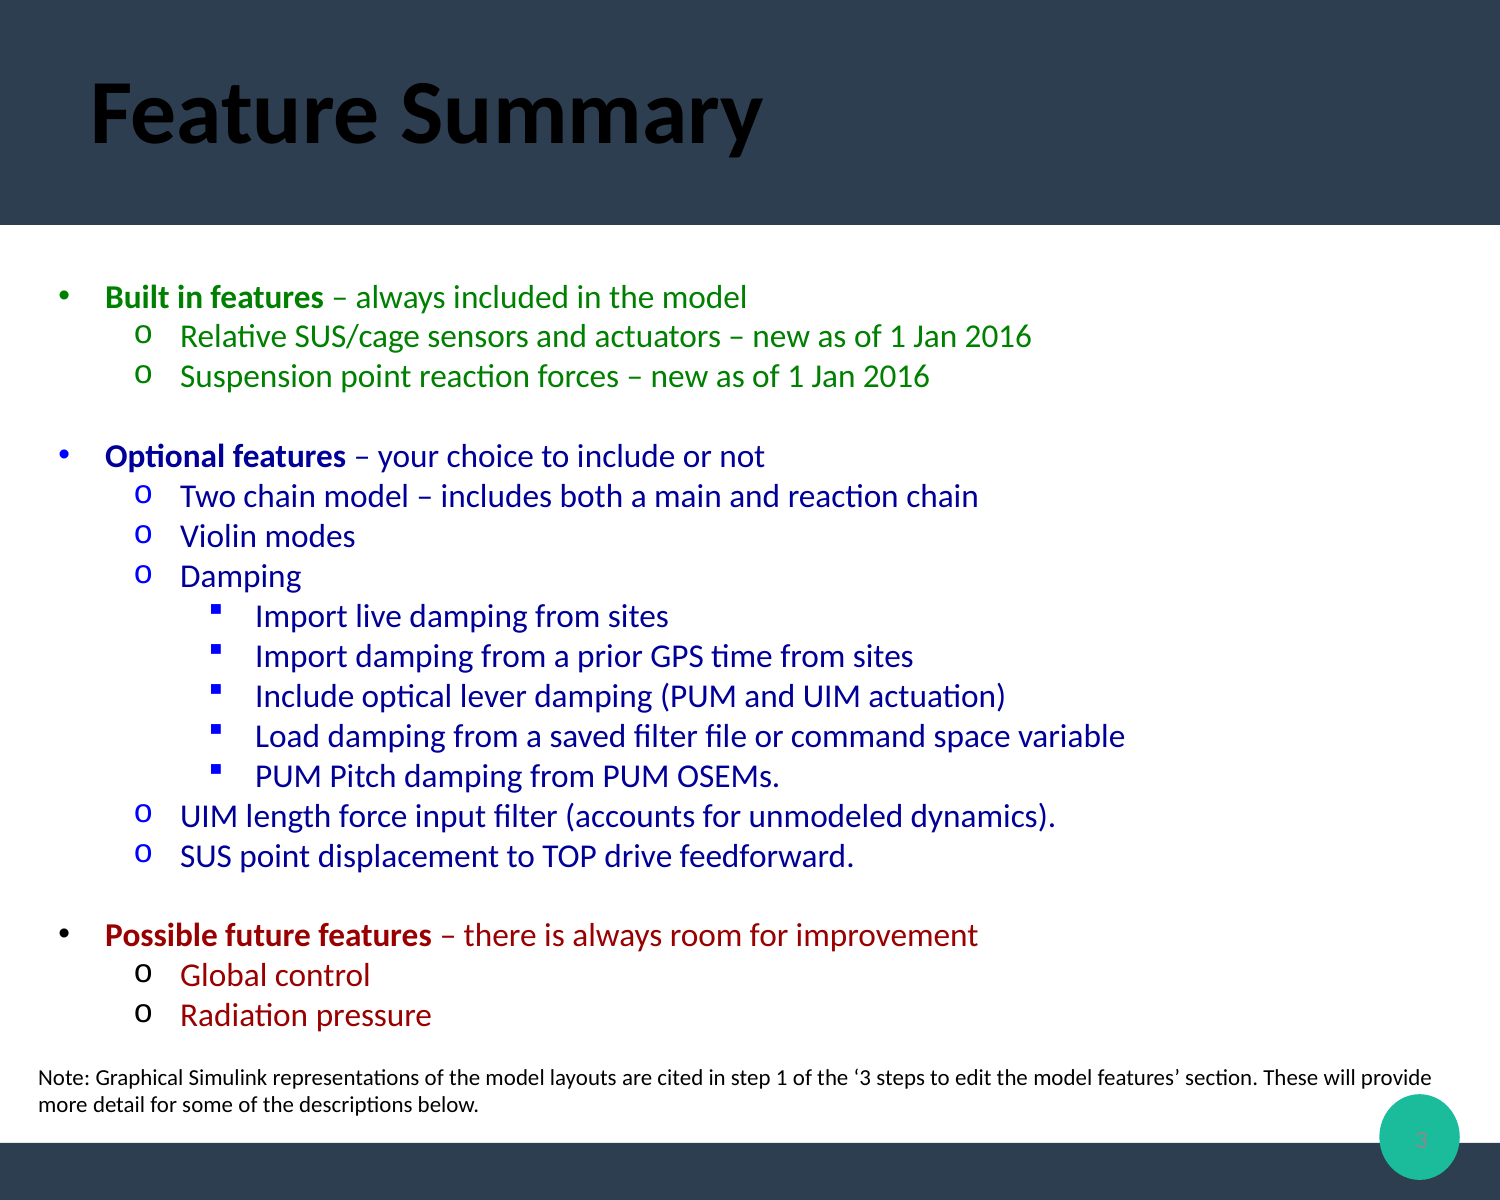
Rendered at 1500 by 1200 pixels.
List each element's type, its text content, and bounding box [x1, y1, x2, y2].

title Feature Summary [75, 7, 1425, 208]
slide_number <number> [1092, 1106, 1443, 1171]
text_box Note: Graphical Simulink representations of the model layouts are cited in step 1 of the ‘3 steps to edit the model features’ section. These will provide more detail for some of the descriptions below. [23, 1055, 1500, 1125]
text_box Built in features – always included in the model Relative SUS/cage sensors and actuators – new as of 1 Jan 2016 Suspension point reaction forces – new as of 1 Jan 2016 Optional features – your choice to include or not Two chain model – includes both a main and reaction chain Violin modes Damping Import live damping from sites Import damping from a prior GPS time from sites Include optical lever damping (PUM and UIM actuation) Load damping from a saved filter file or command space variable PUM Pitch damping from PUM OSEMs. UIM length force input filter (accounts for unmodeled dynamics). SUS point displacement to TOP drive feedforward. Possible future features – there is always room for improvement Global control Radiation pressure [43, 267, 1482, 1041]
